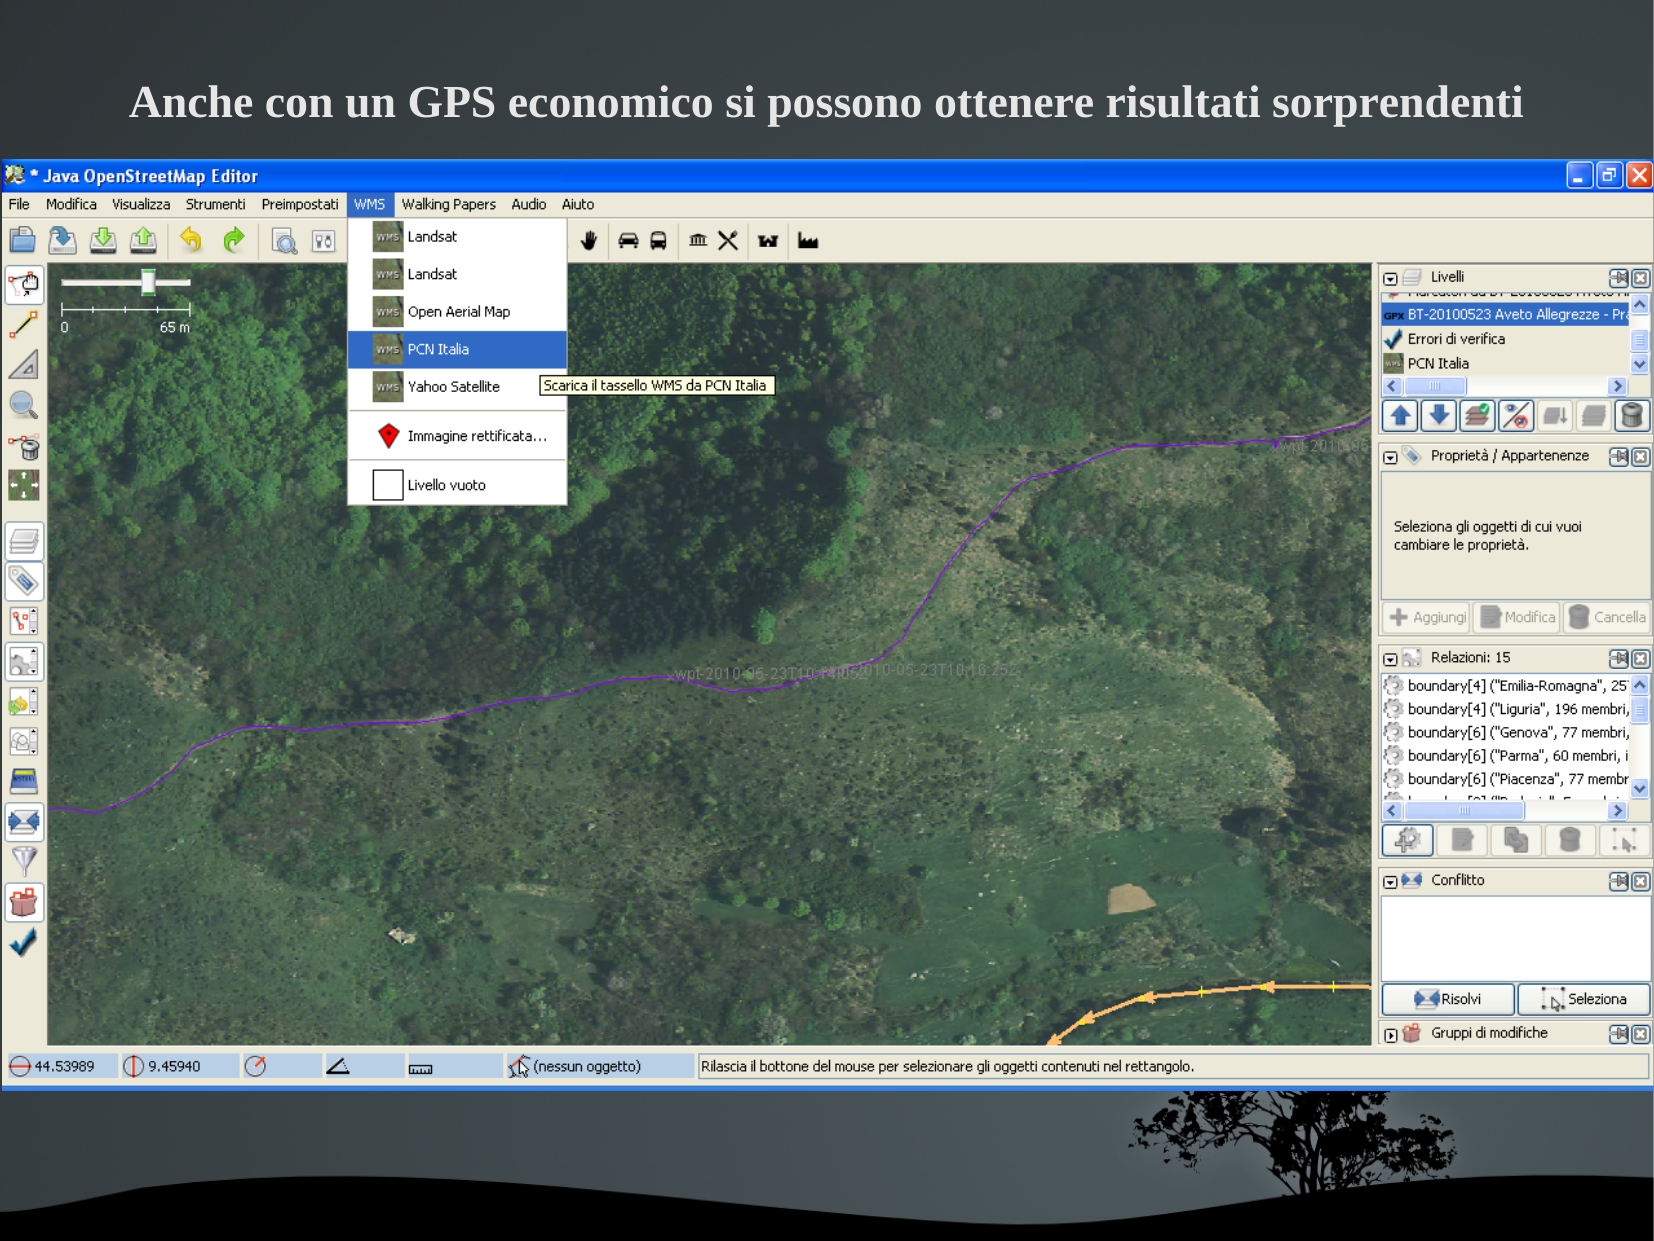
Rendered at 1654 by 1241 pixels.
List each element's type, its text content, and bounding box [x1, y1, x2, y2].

title Anche con un GPS economico si possono ottenere risultati sorprendenti [82, 56, 1571, 148]
picture [0, 0, 1654, 1241]
